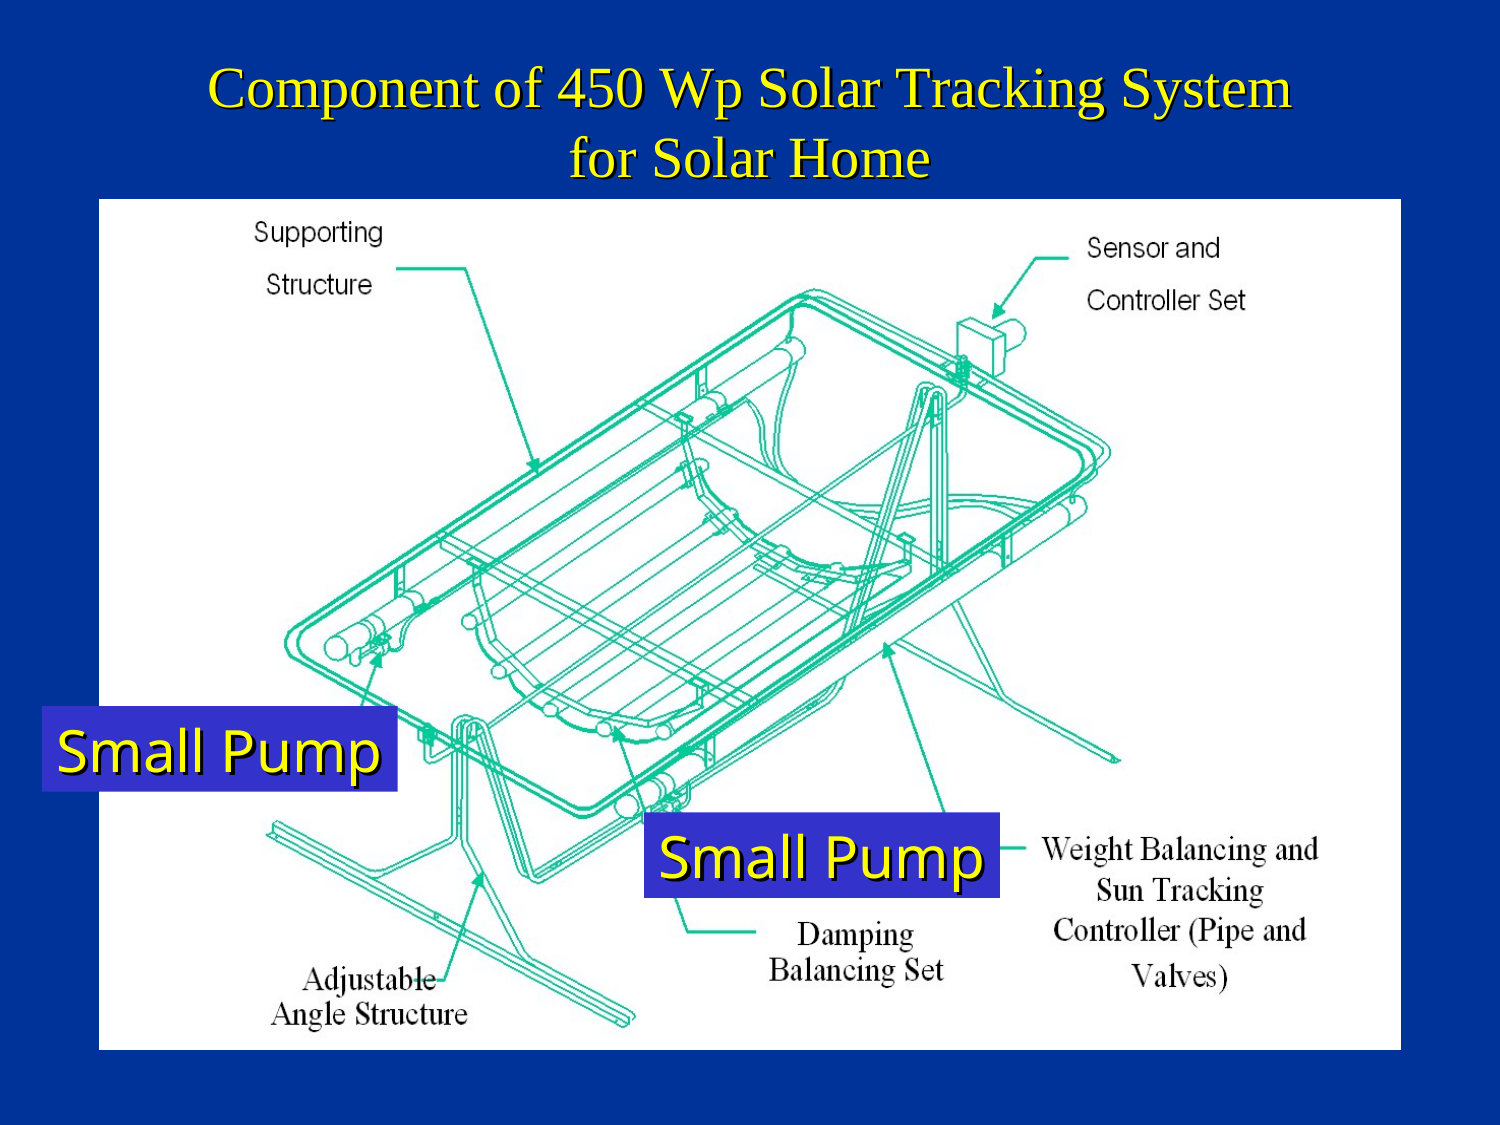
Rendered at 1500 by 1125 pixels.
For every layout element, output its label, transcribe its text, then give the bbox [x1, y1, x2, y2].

text_box Small Pump [644, 812, 1000, 898]
title Component of 450 Wp Solar Tracking System for Solar Home [112, 24, 1388, 199]
picture [99, 199, 1401, 1050]
text_box Small Pump [41, 706, 398, 792]
